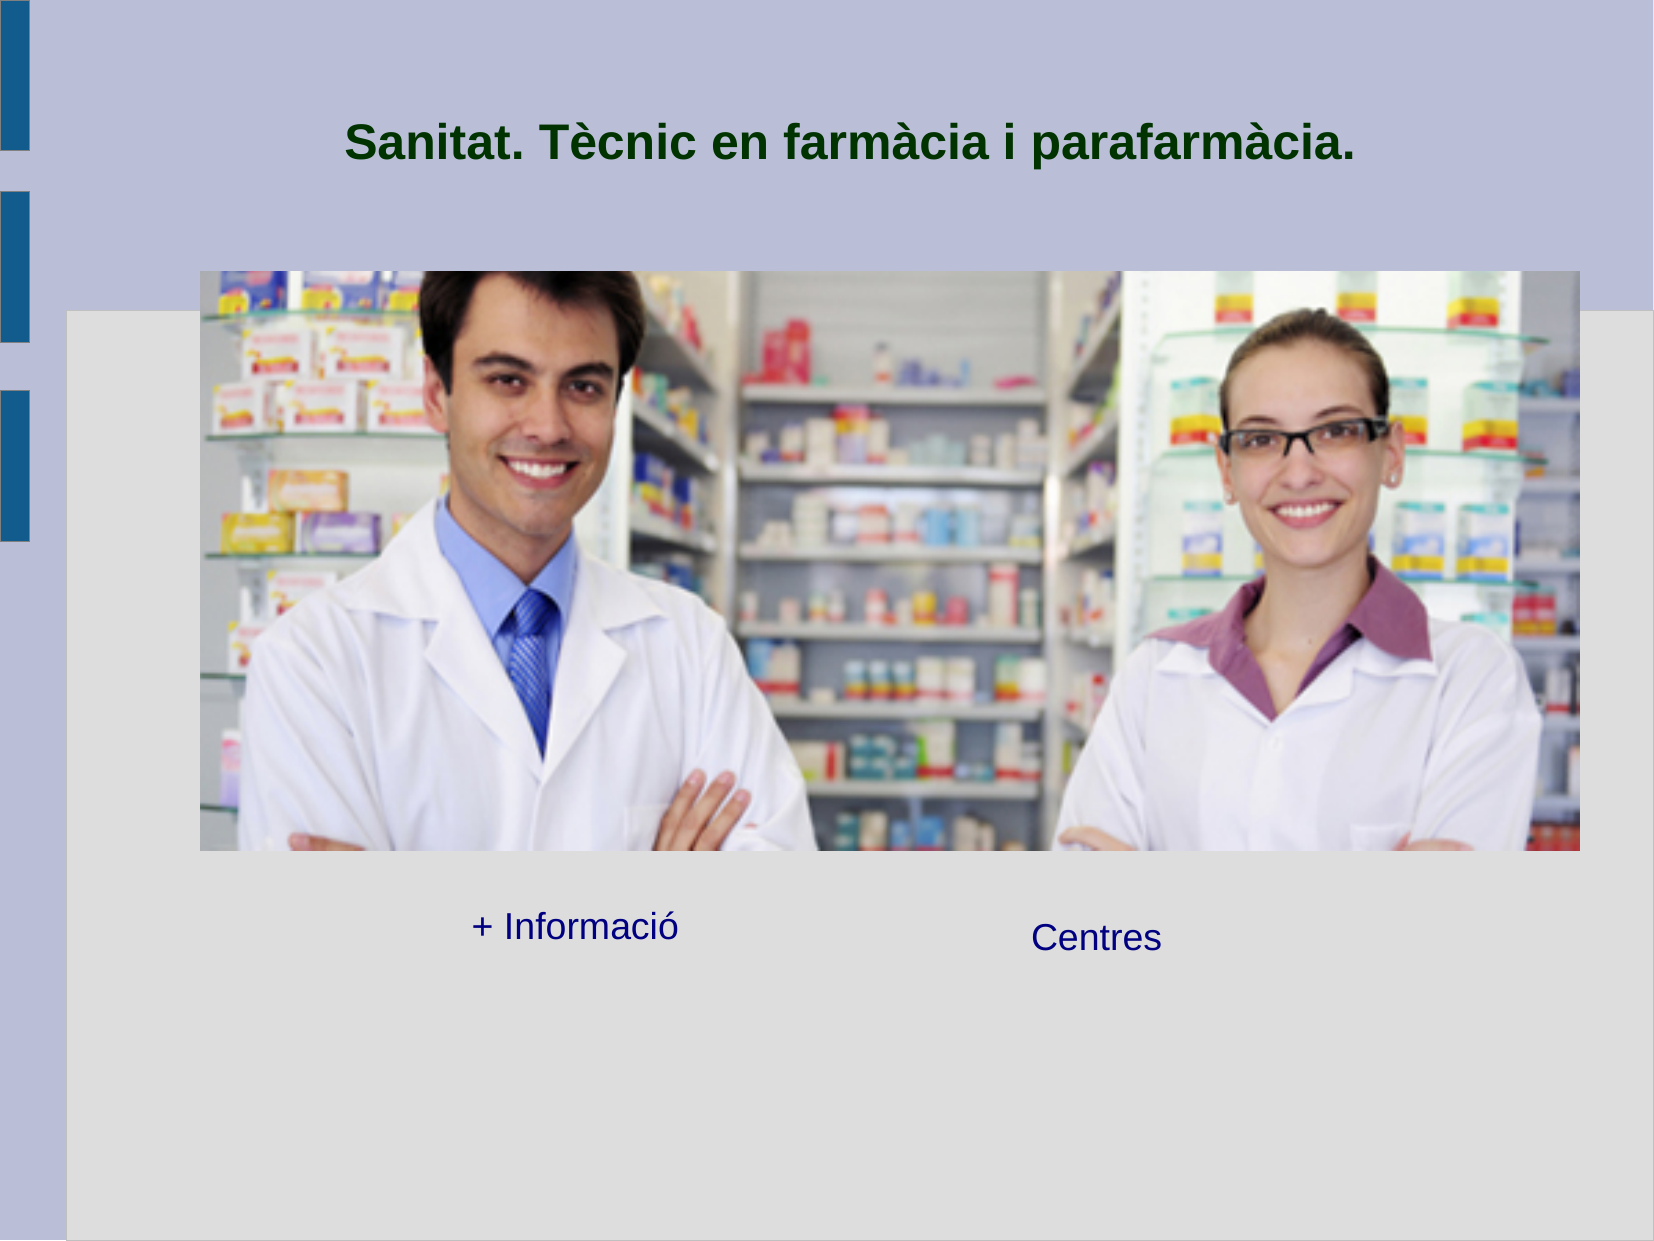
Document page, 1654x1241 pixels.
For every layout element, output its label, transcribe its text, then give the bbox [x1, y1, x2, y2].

title Sanitat. Tècnic en farmàcia i parafarmàcia. [141, 59, 1560, 225]
text_box Centres [1016, 909, 1205, 980]
text_box + Informació [456, 898, 721, 969]
picture [200, 271, 1580, 851]
